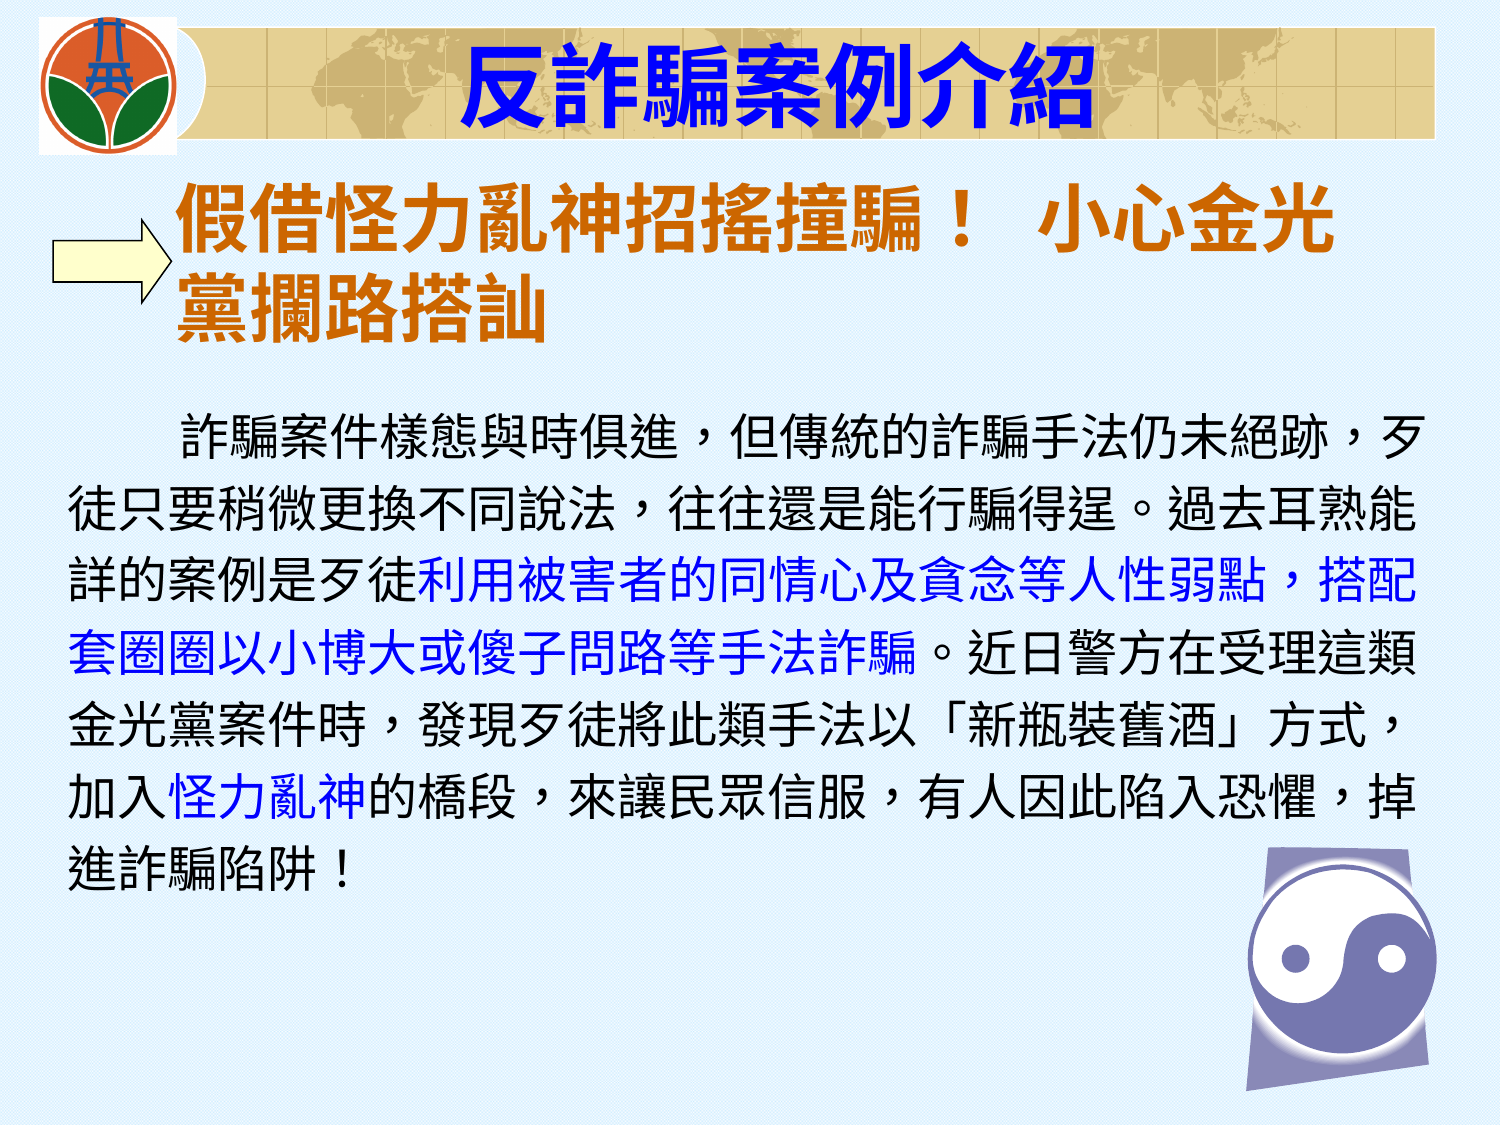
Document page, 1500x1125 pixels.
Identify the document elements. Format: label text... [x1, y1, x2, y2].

list 詐騙案件樣態與時俱進，但傳統的詐騙手法仍未絕跡，歹徒只要稍微更換不同說法，往往還是能行騙得逞。過去耳熟能詳的案例是歹徒利用被害者的同情心及貪念等人性弱點，搭配套圈圈以小博大或傻子問路等手法詐騙。近日警方在受理這類金光黨案件時，發現歹徒將此類手法以「新瓶裝舊酒」方式，加入怪力亂神的橋段，來讓民眾信服，有人因此陷入恐懼，掉進詐騙陷阱！ [53, 385, 1447, 1071]
text_box [53, 220, 172, 303]
text_box 假借怪力亂神招搖撞騙！ 小心金光黨攔路搭訕 [873, 196, 883, 242]
picture [0, 0, 1500, 1125]
text_box 反詐騙案例介紹 [442, 19, 1117, 149]
text_box 假借怪力亂神招搖撞騙！ 小心金光黨攔路搭訕 [159, 196, 1424, 327]
